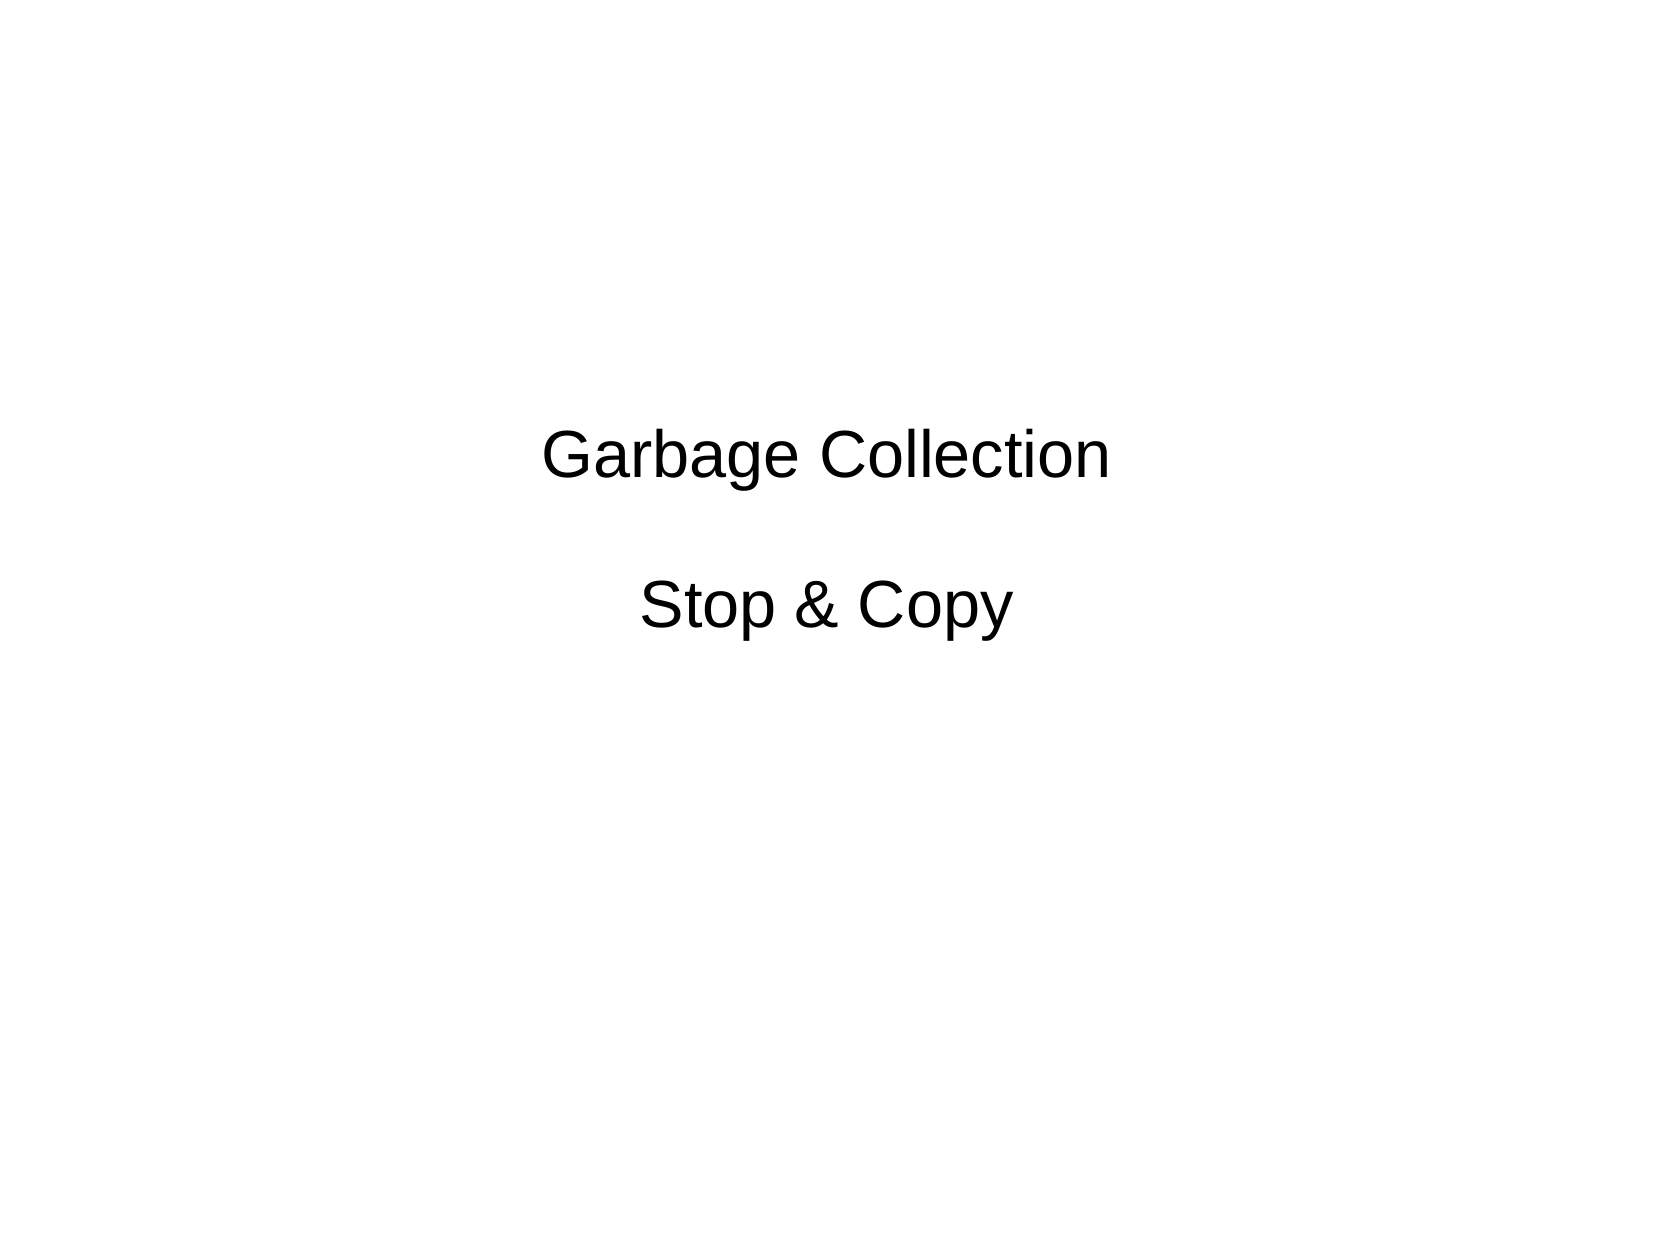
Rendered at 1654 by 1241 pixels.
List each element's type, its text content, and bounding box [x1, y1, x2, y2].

text_box Garbage Collection Stop & Copy [82, 49, 1571, 1010]
